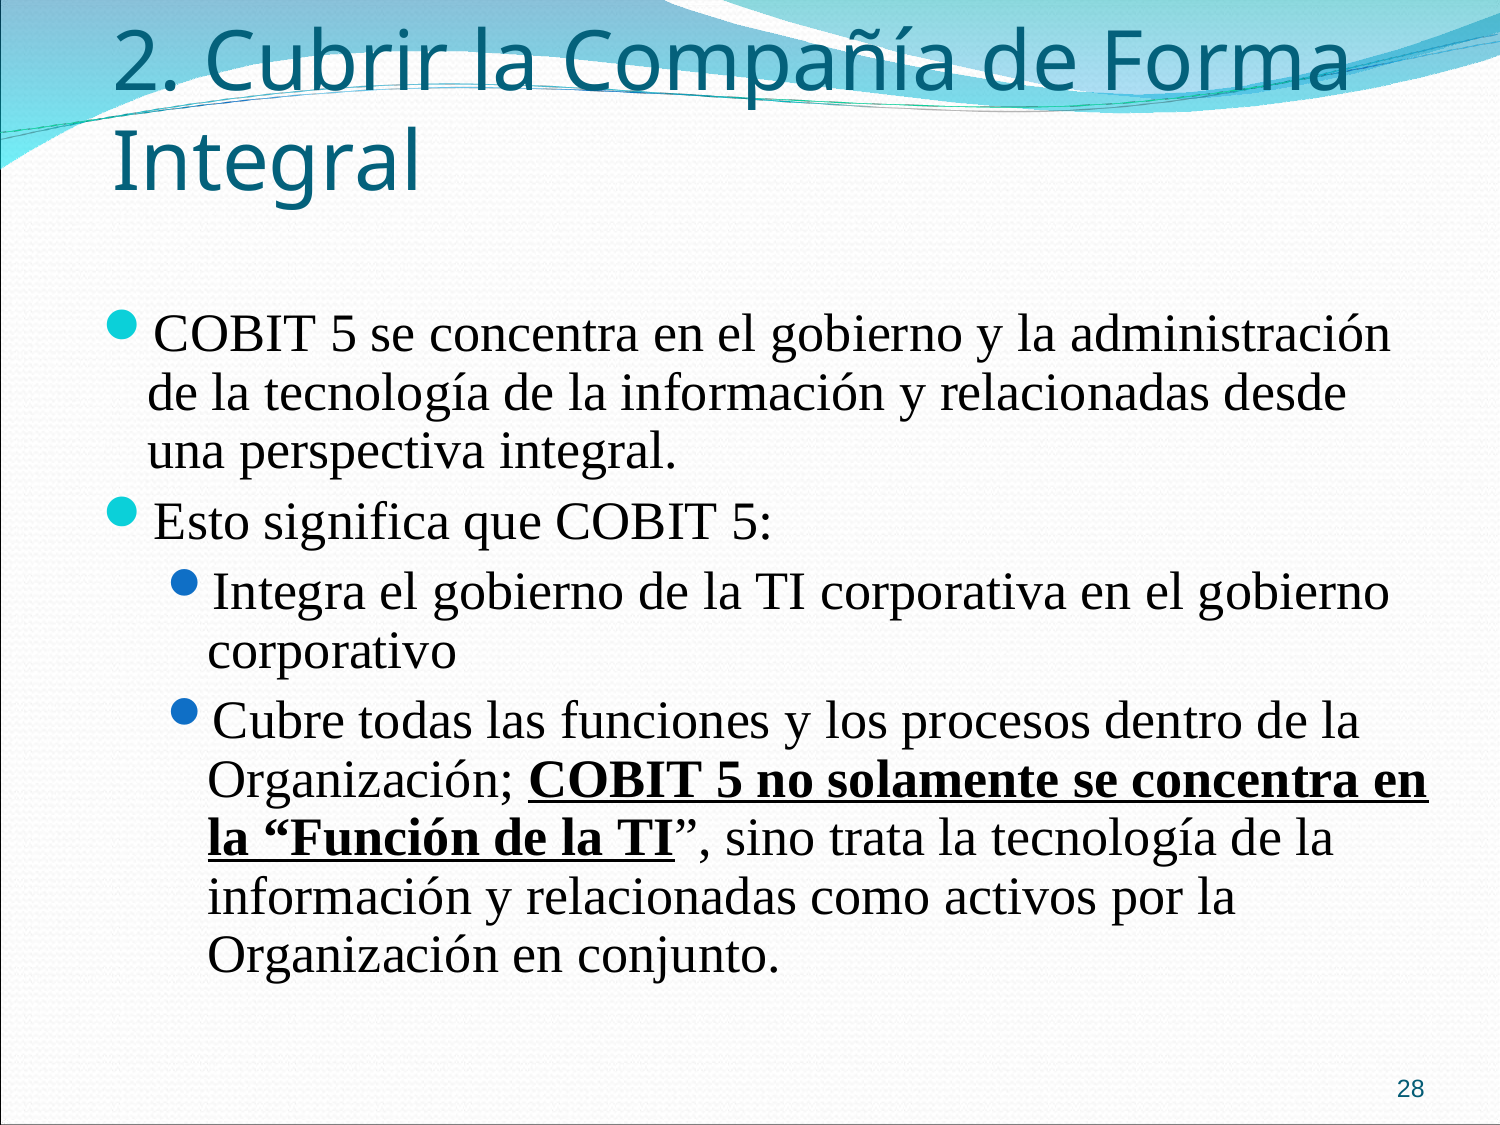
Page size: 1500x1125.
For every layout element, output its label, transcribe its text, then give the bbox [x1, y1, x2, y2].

picture [0, 0, 1500, 1125]
list COBIT 5 se concentra en el gobierno y la administración de la tecnología de la información y relacionadas desde una perspectiva integral. Esto significa que COBIT 5: Integra el gobierno de la TI corporativa en el gobierno corporativo Cubre todas las funciones y los procesos dentro de la Organización; COBIT 5 no solamente se concentra en la “Función de la TI”, sino trata la tecnología de la información y relacionadas como activos por la Organización en conjunto. [87, 149, 1450, 1100]
title 2. Cubrir la Compañía de Forma Integral [112, 0, 1500, 175]
text_box <number> [1299, 1042, 1426, 1103]
